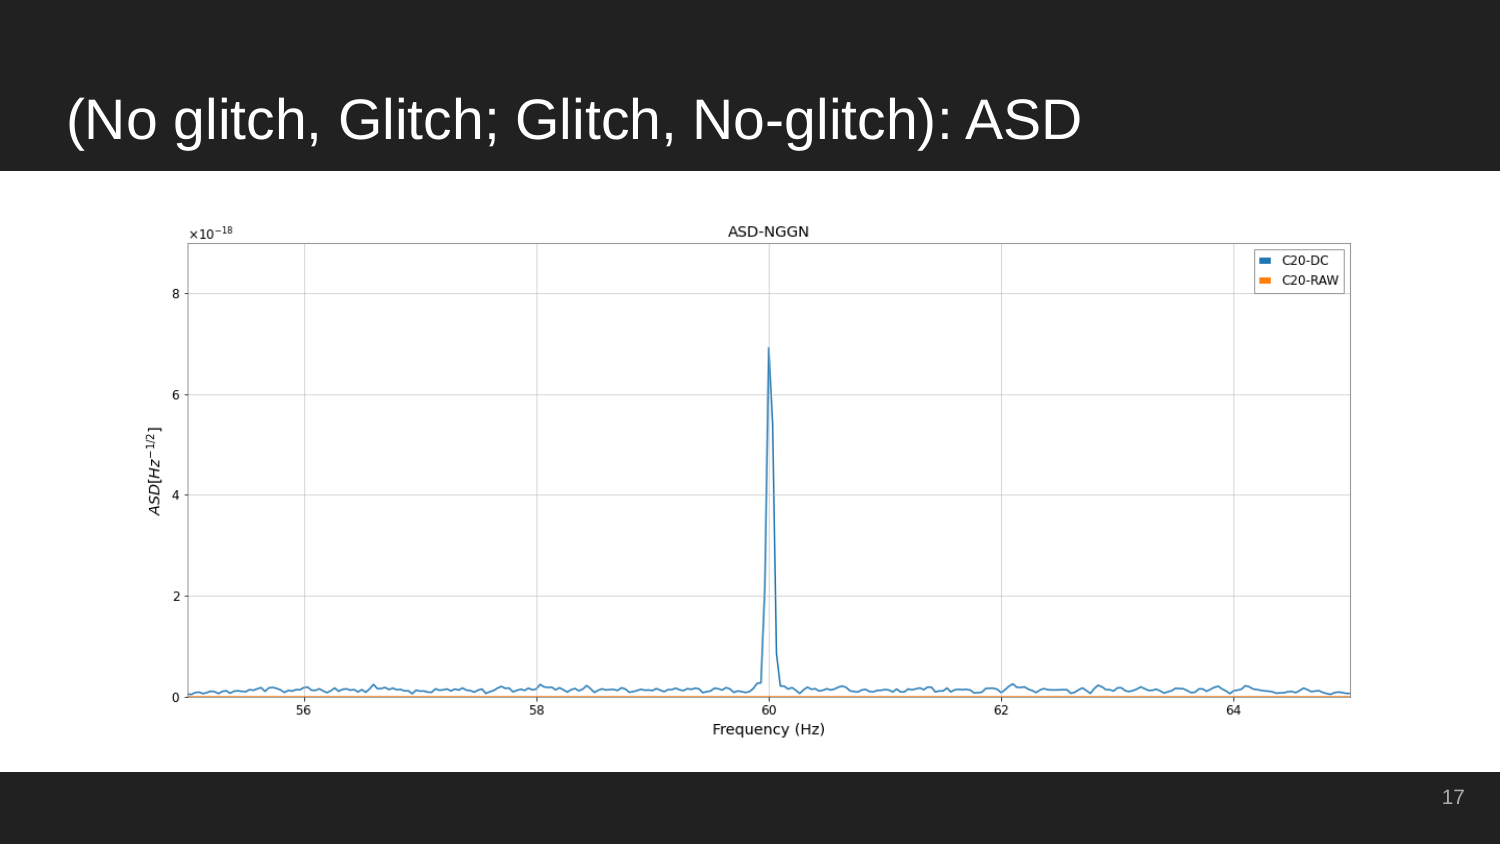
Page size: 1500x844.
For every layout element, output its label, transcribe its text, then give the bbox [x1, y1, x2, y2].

picture [0, 171, 1500, 772]
title (No glitch, Glitch; Glitch, No-glitch): ASD [51, 72, 1449, 167]
slide_number <number> [1389, 772, 1480, 830]
